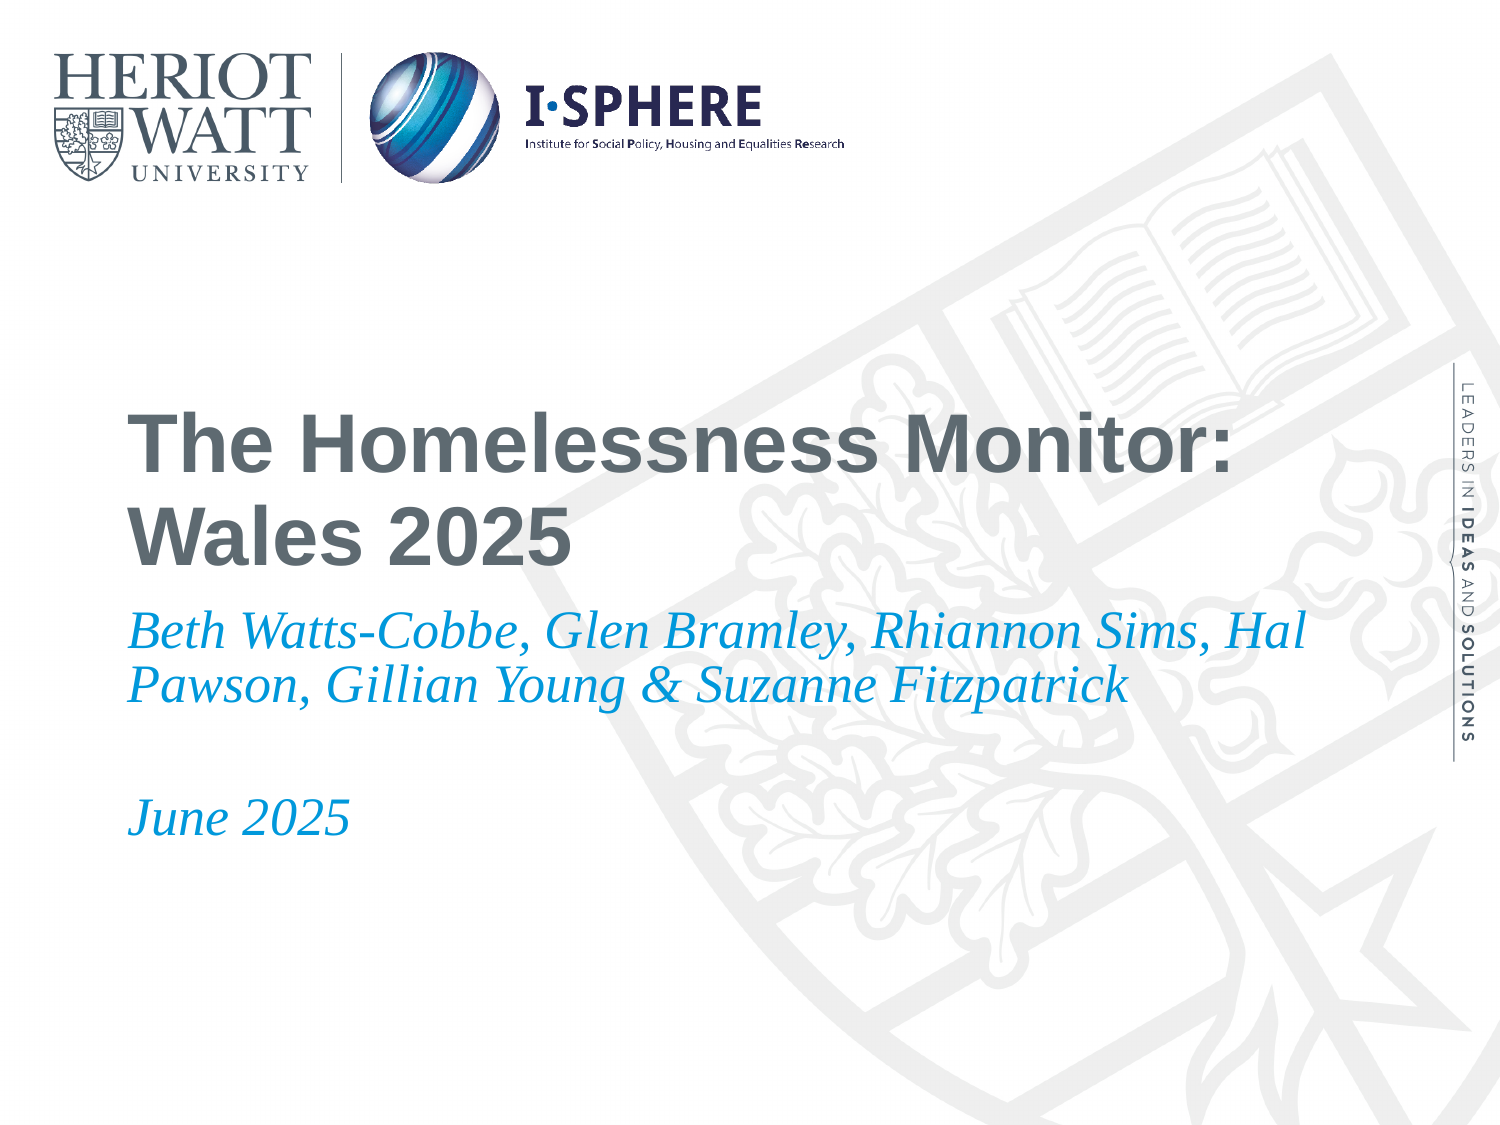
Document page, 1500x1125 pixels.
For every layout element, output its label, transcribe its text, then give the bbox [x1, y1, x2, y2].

subtitle Beth Watts-Cobbe, Glen Bramley, Rhiannon Sims, Hal Pawson, Gillian Young & Suzanne Fitzpatrick June 2025 [112, 597, 1365, 886]
title The Homelessness Monitor: Wales 2025 [112, 349, 1388, 591]
